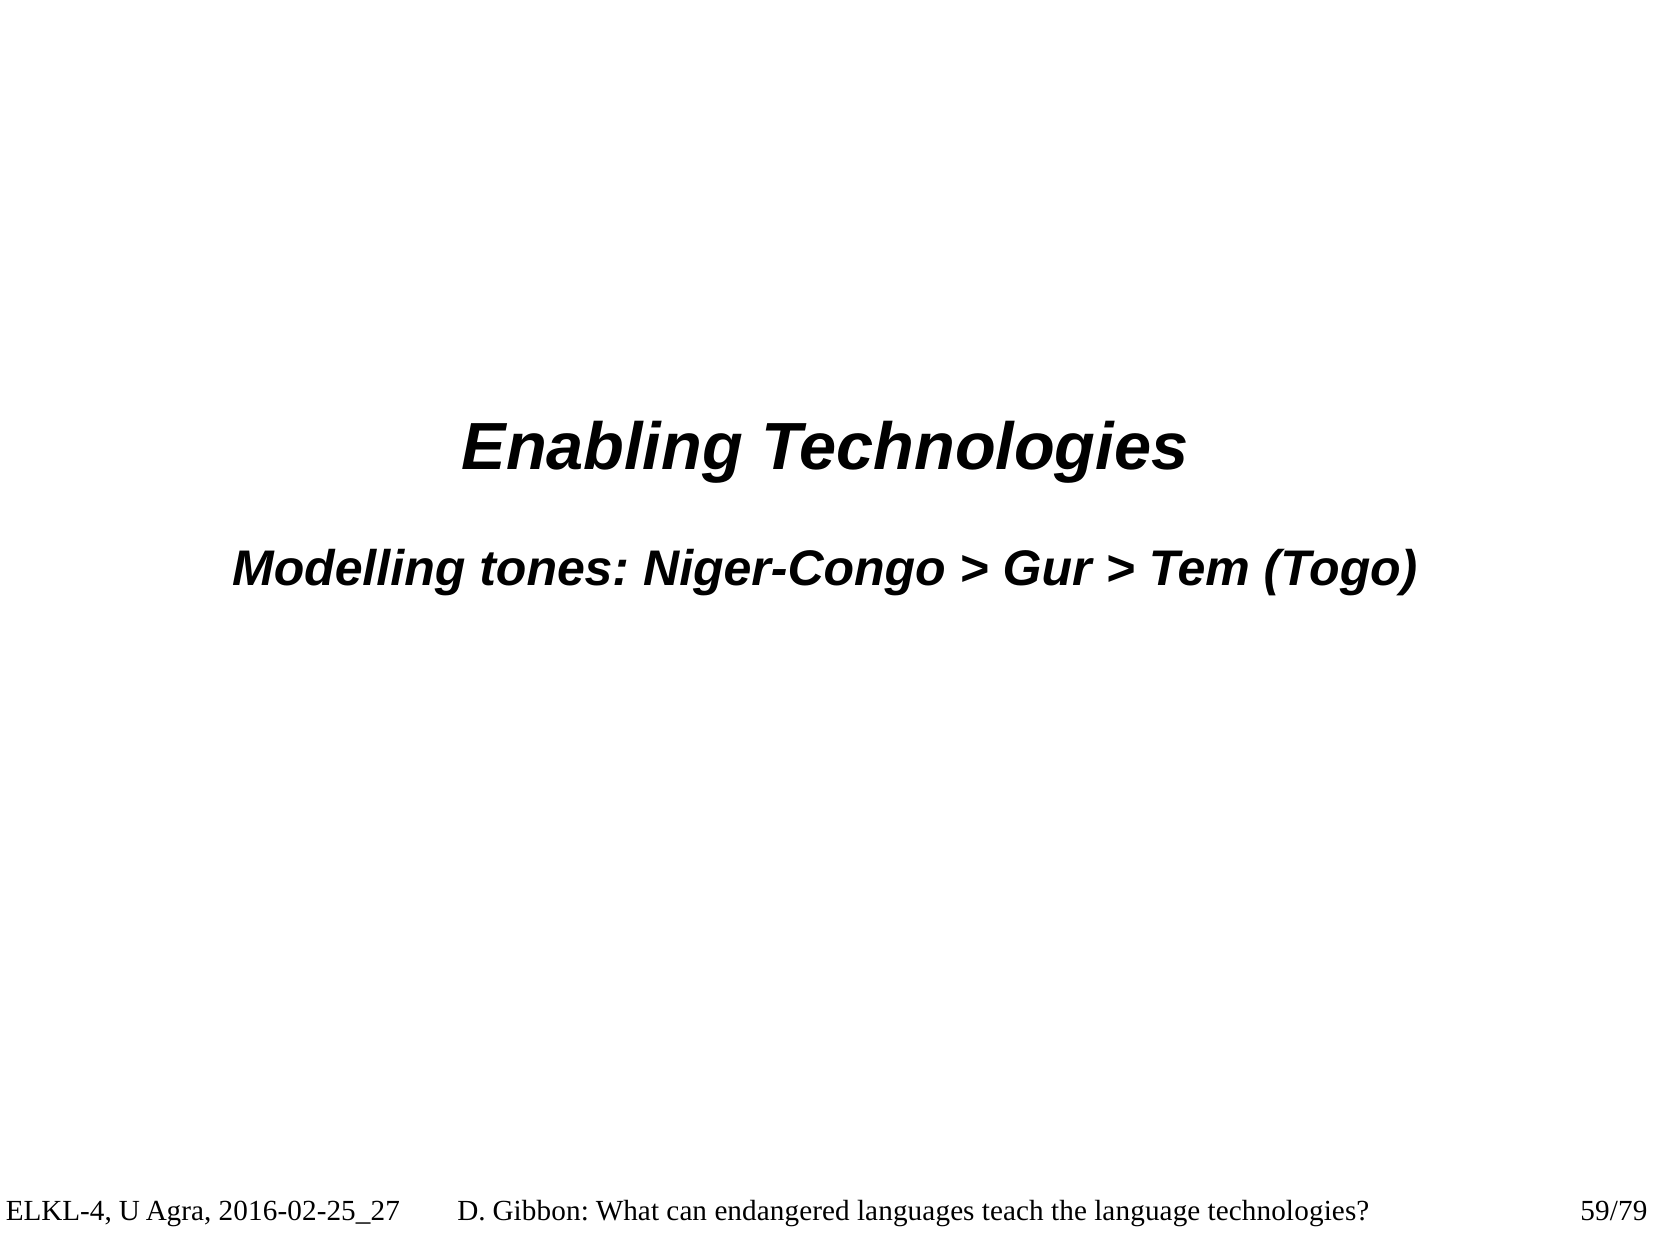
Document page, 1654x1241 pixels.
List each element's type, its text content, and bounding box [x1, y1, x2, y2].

title Enabling Technologies Modelling tones: Niger-Congo > Gur > Tem (Togo) [0, 408, 1654, 597]
